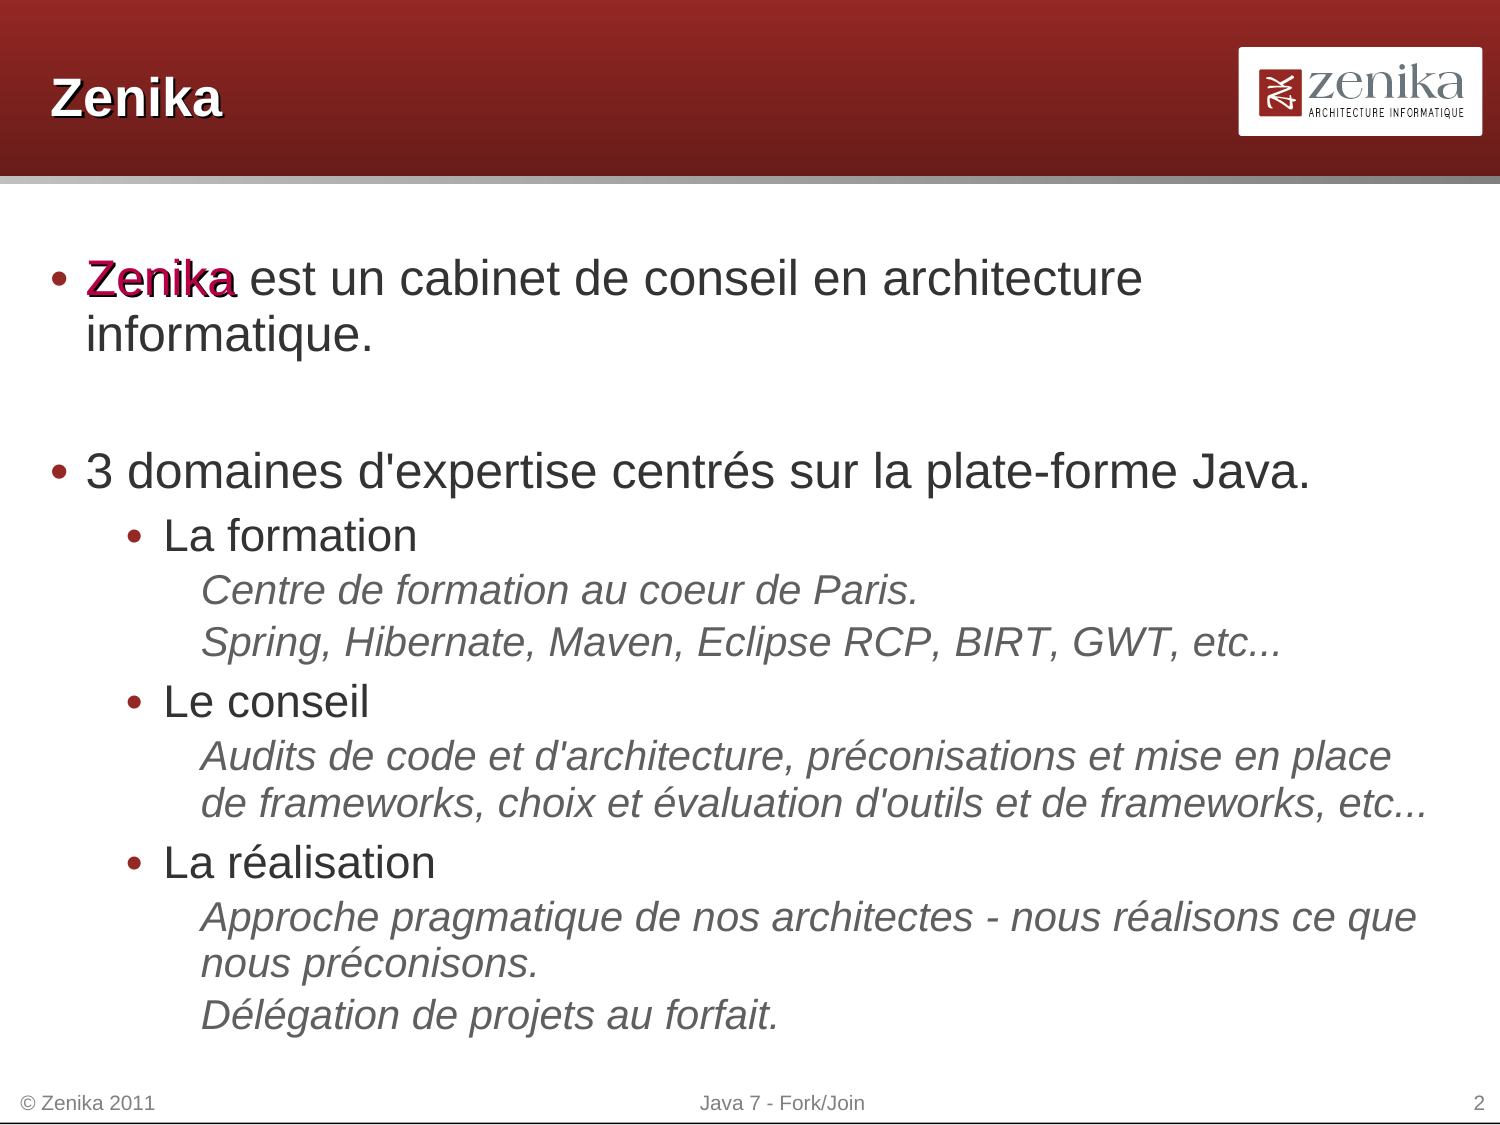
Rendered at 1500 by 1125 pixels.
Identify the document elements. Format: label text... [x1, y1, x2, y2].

picture [1257, 58, 1464, 125]
title Zenika [50, 15, 1206, 180]
list Zenika est un cabinet de conseil en architecture informatique. 3 domaines d'expertise centrés sur la plate-forme Java. La formation Centre de formation au coeur de Paris. Spring, Hibernate, Maven, Eclipse RCP, BIRT, GWT, etc... Le conseil Audits de code et d'architecture, préconisations et mise en place de frameworks, choix et évaluation d'outils et de frameworks, etc... La réalisation Approche pragmatique de nos architectes - nous réalisons ce que nous préconisons. Délégation de projets au forfait. [50, 249, 1435, 1079]
